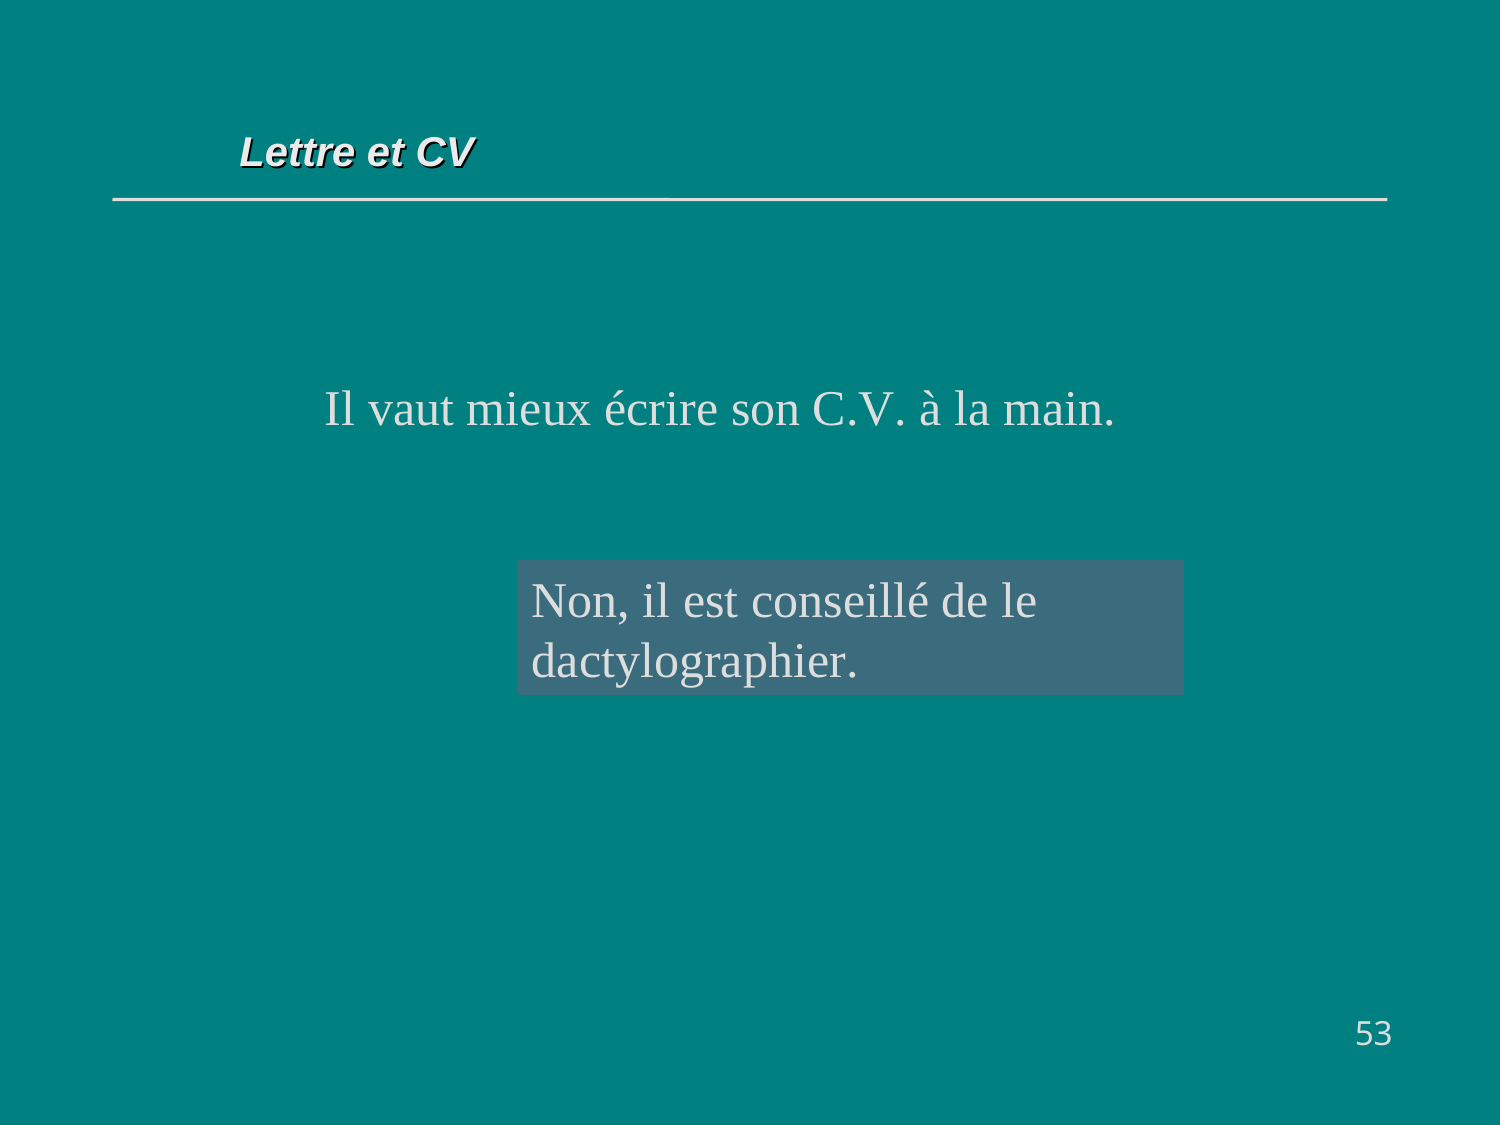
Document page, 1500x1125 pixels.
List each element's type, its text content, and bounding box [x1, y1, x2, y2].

text_box Il vaut mieux écrire son C.V. à la main. V / F ? [174, 349, 1376, 678]
text_box Lettre et CV [224, 116, 489, 183]
text_box Non, il est conseillé de le dactylographier. [517, 559, 1184, 695]
